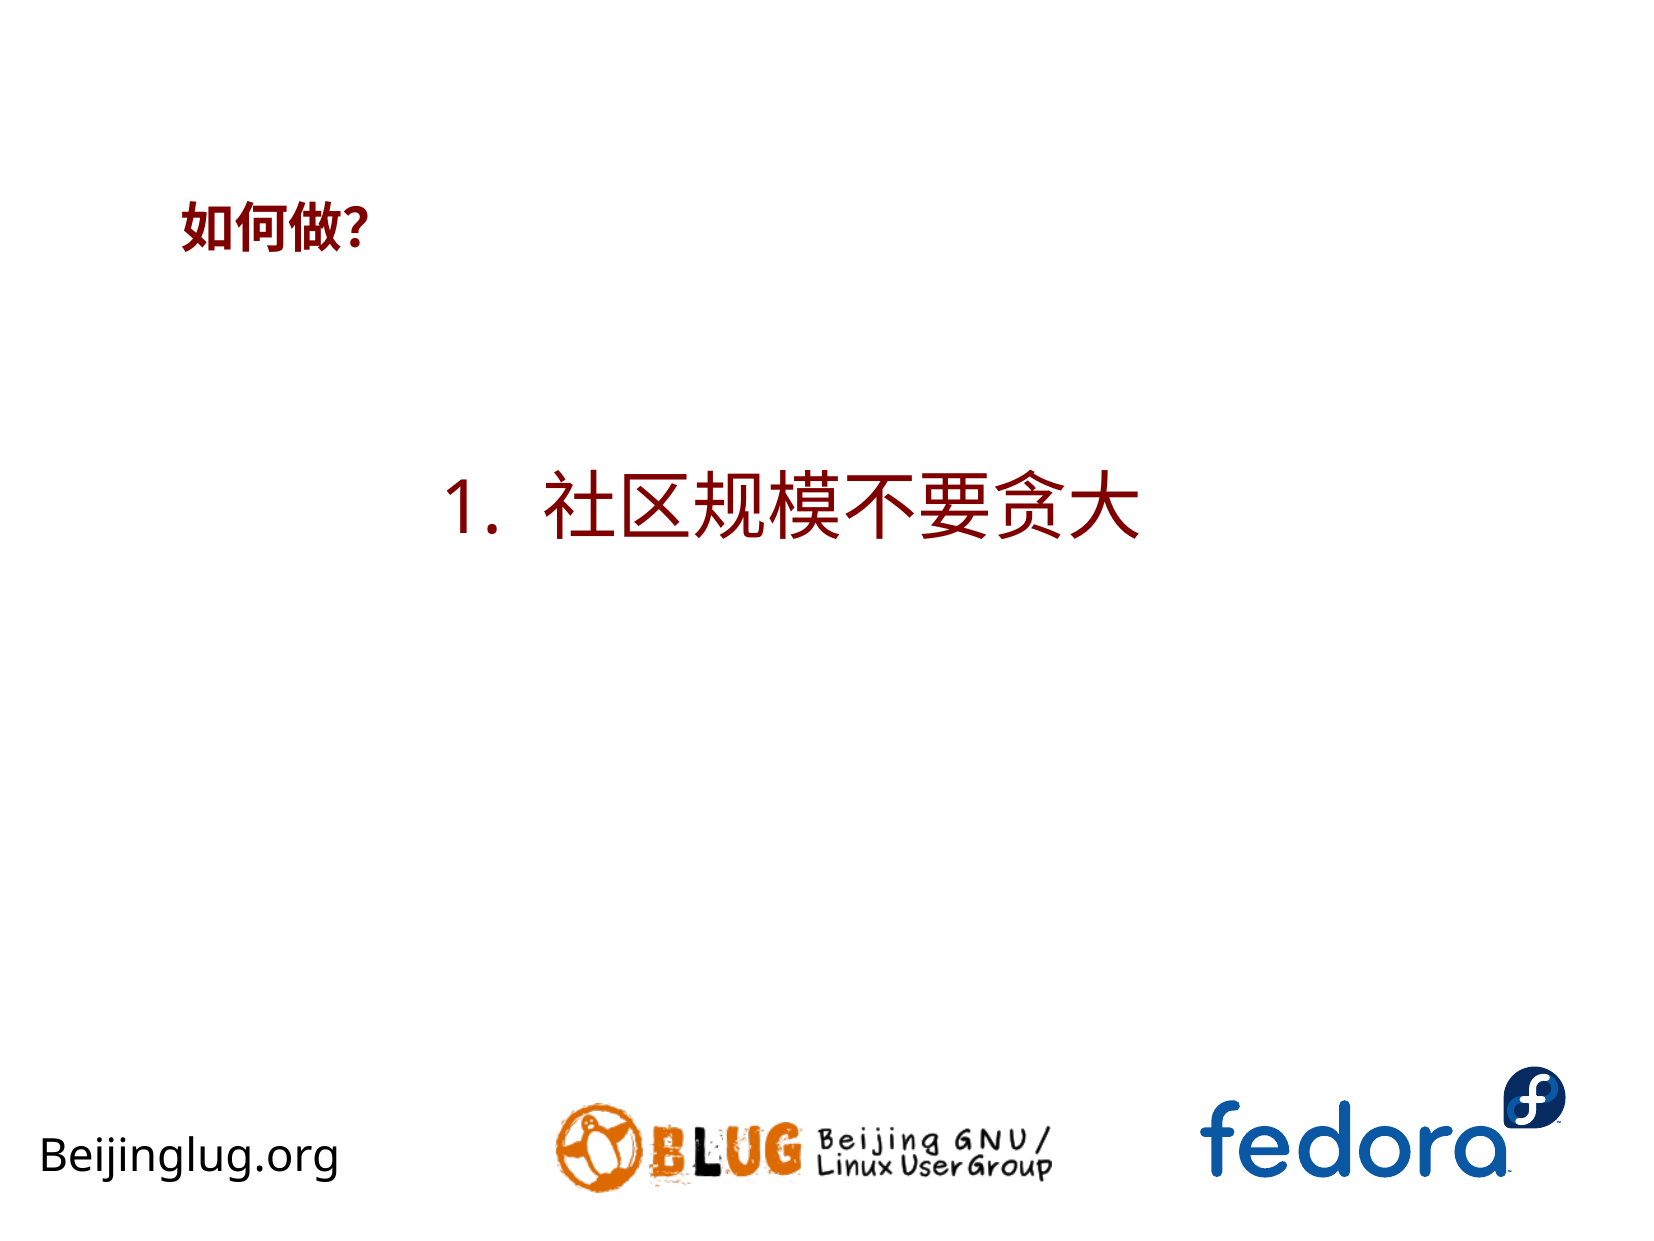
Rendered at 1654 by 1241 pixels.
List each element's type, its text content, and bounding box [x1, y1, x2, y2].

picture [555, 1103, 1052, 1193]
text_box 如何做？ [165, 177, 422, 266]
text_box 1. 社区规模不要贪大 [425, 439, 1164, 556]
